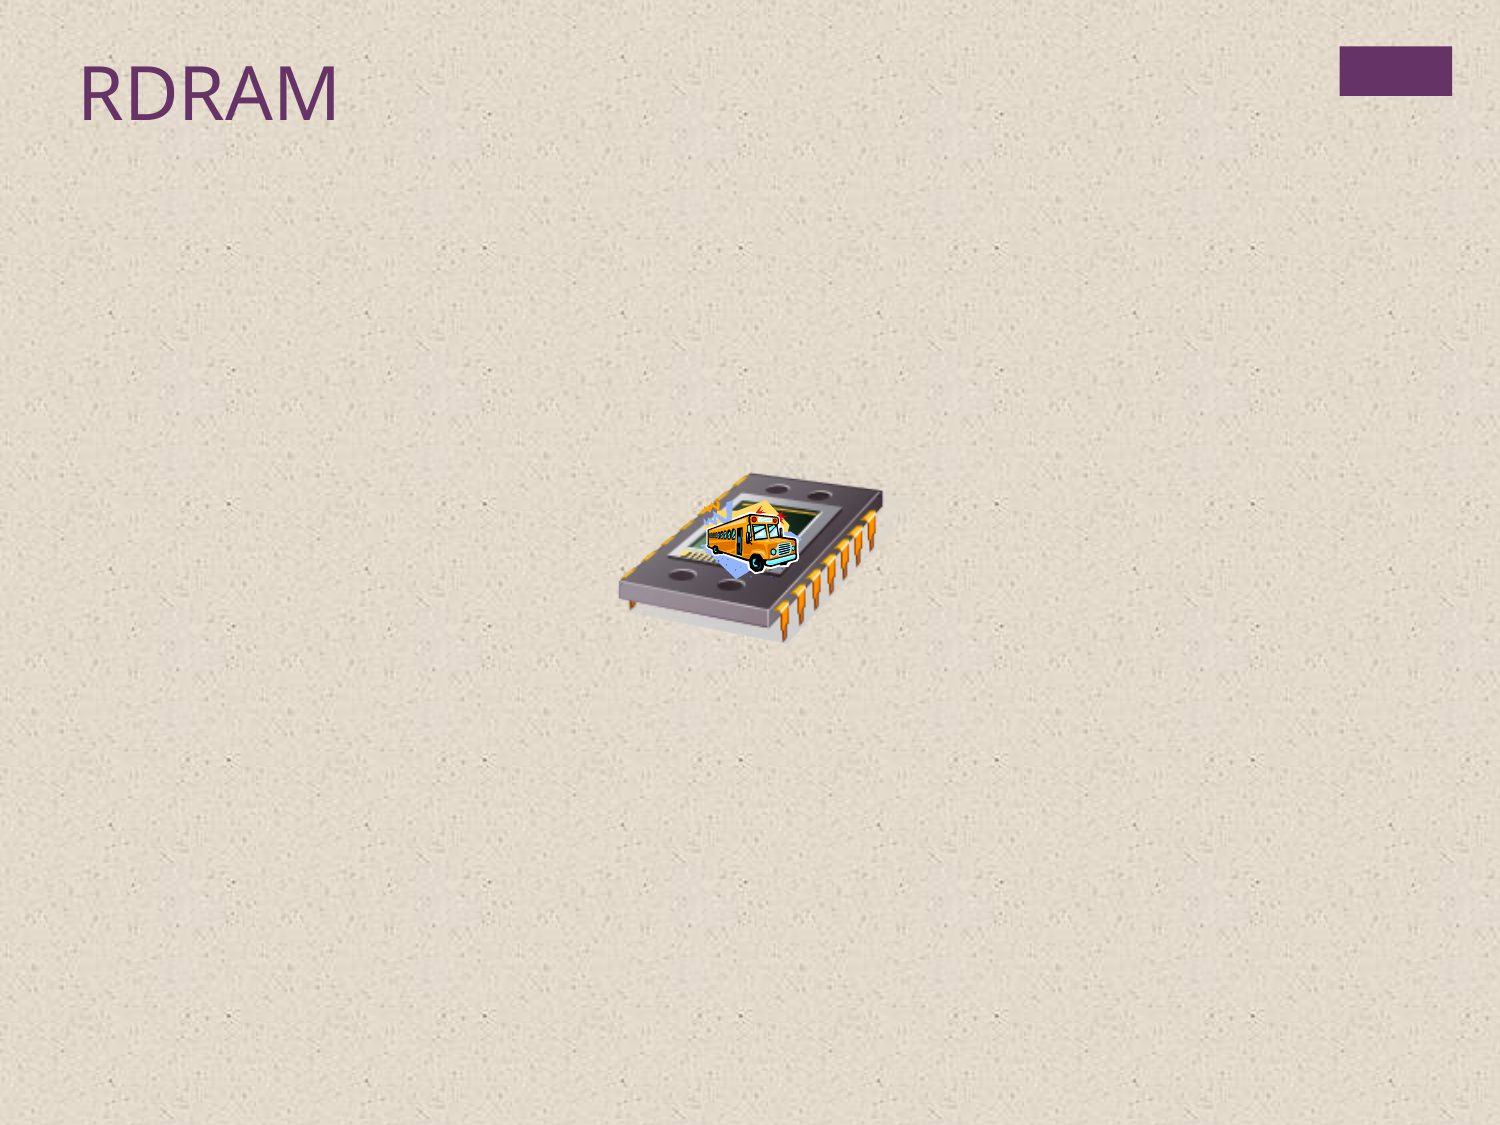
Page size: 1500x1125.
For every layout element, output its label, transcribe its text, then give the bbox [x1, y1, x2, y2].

title RDRAM [62, 37, 1302, 221]
picture [0, 0, 1500, 1125]
